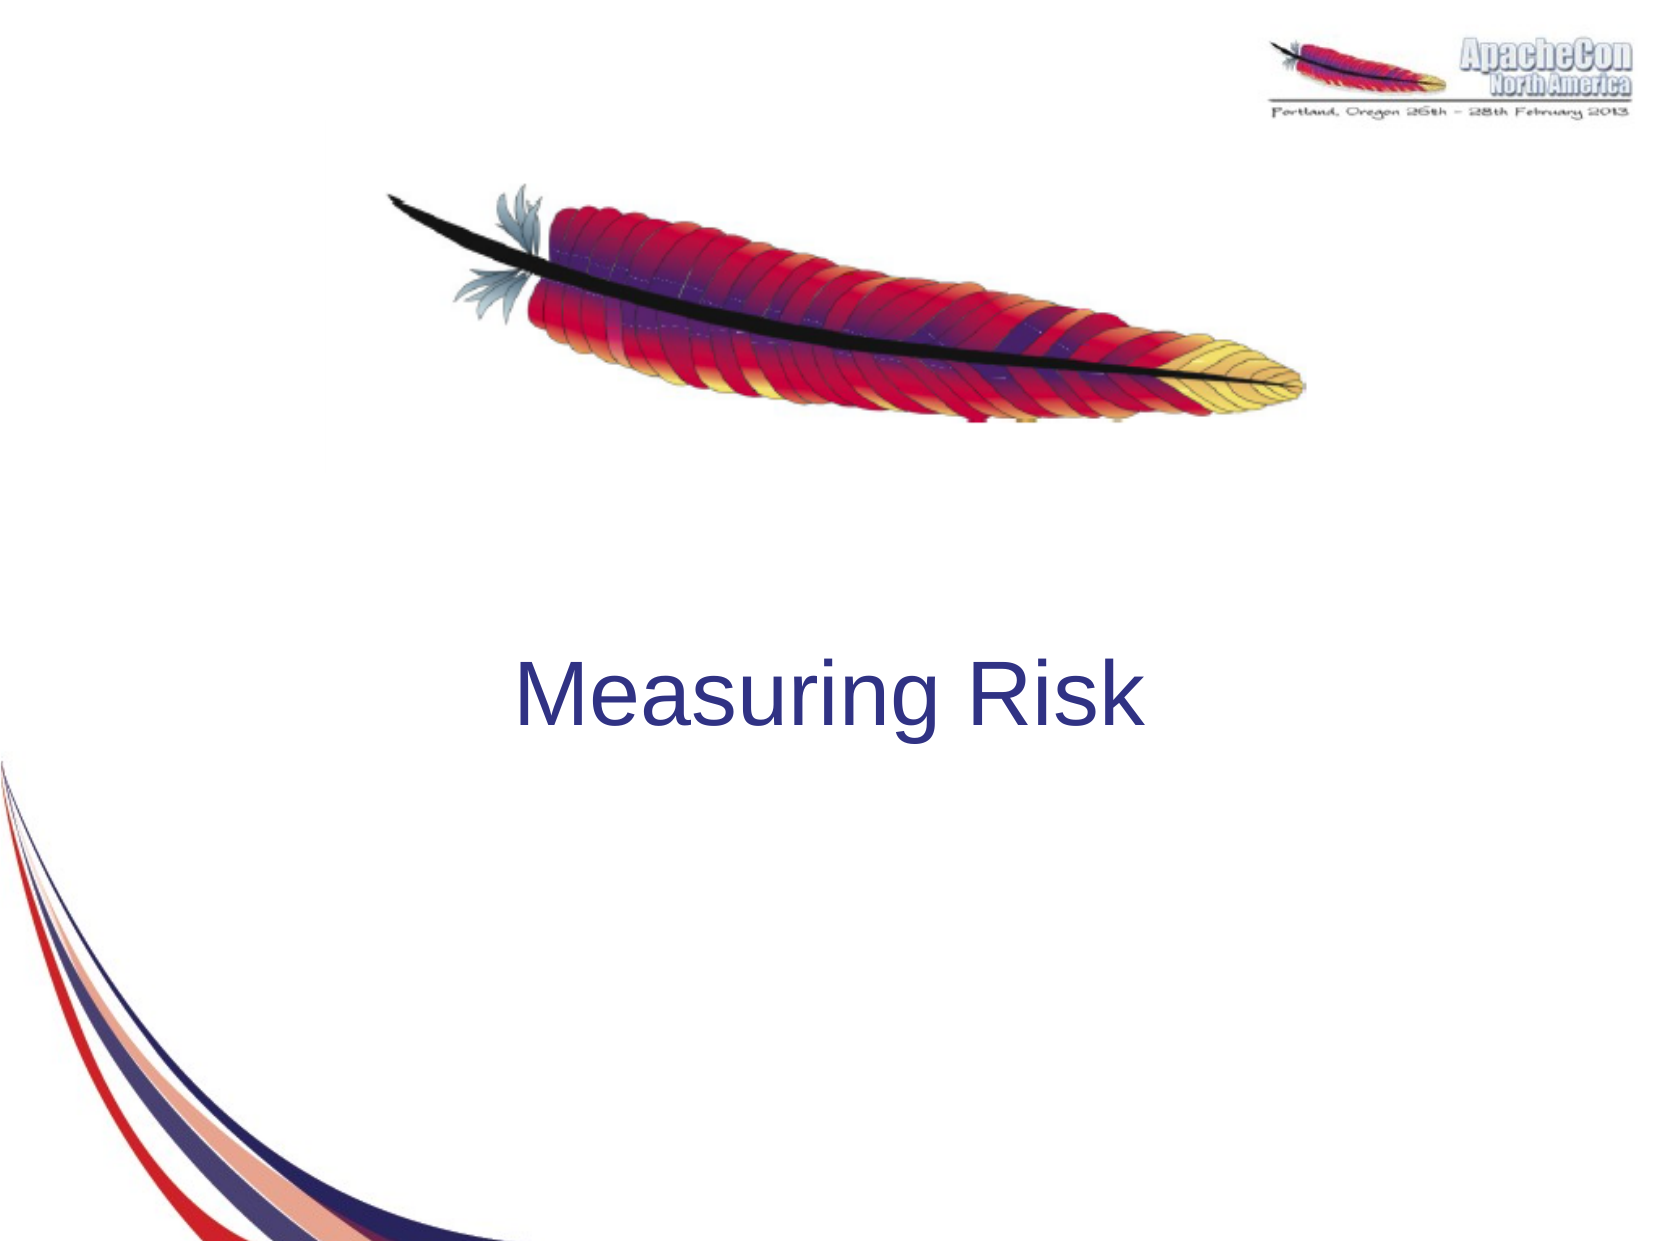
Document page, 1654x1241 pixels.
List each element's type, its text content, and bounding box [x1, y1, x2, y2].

picture [0, 0, 1654, 1241]
title Measuring Risk [88, 590, 1571, 798]
